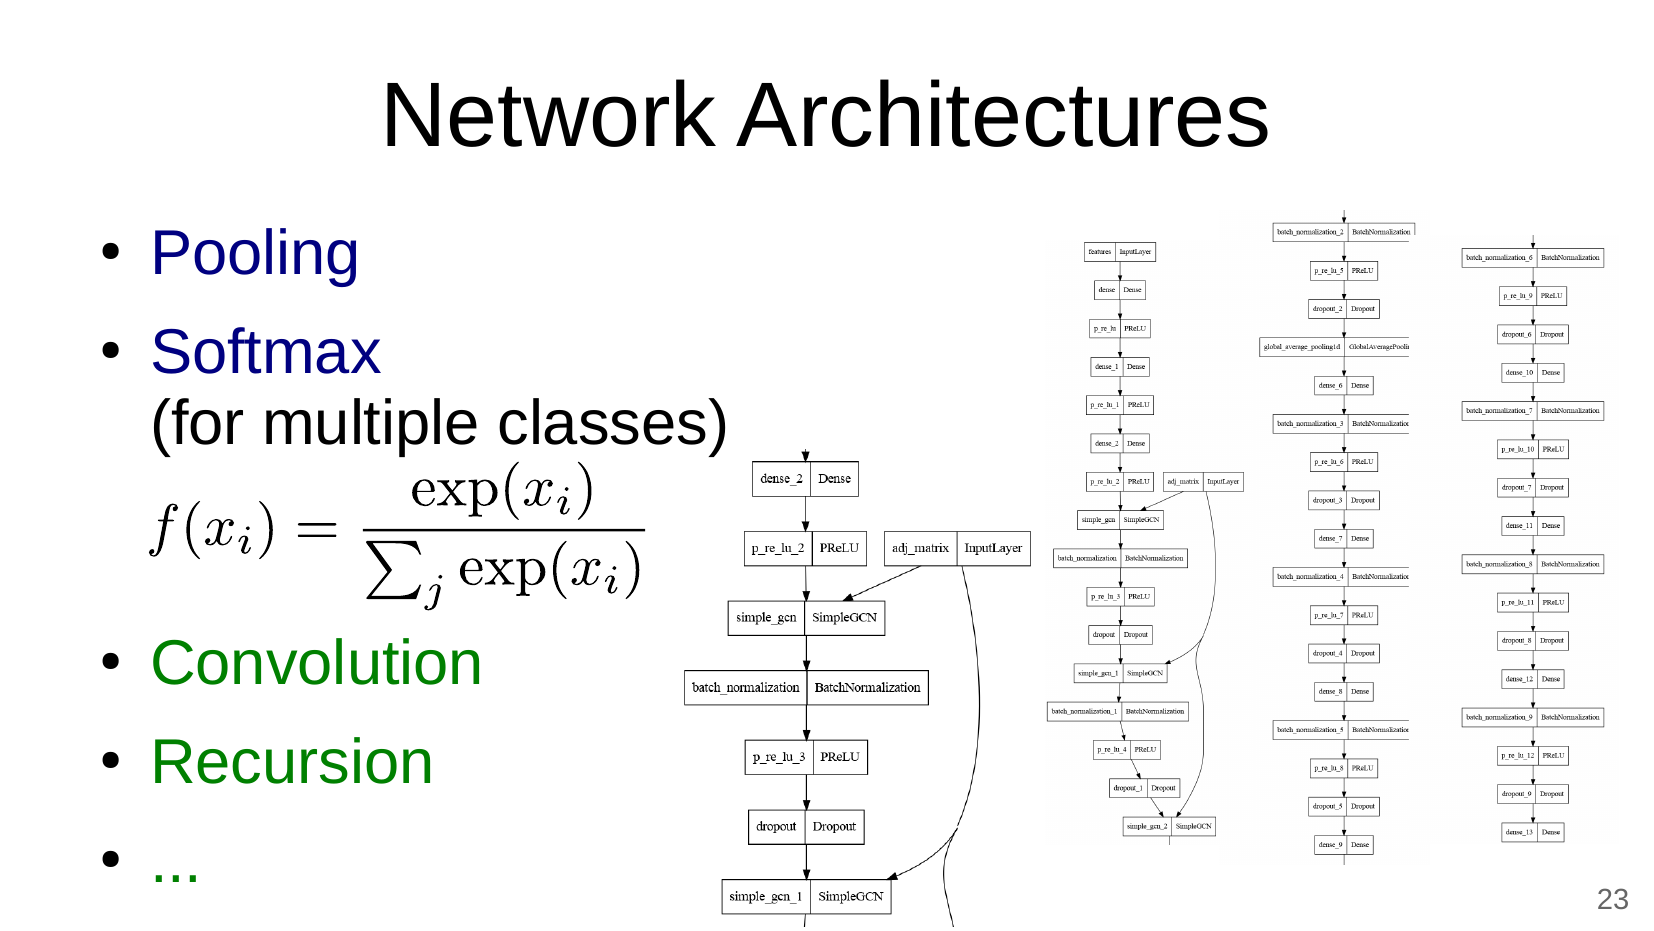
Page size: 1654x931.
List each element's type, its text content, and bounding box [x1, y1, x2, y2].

title Network Architectures [82, 37, 1571, 193]
picture [1571, 235, 1619, 844]
picture [669, 901, 1051, 927]
list Pooling Softmax (for multiple classes) Convolution Recursion ... [82, 217, 1571, 901]
picture [1219, 210, 1430, 217]
